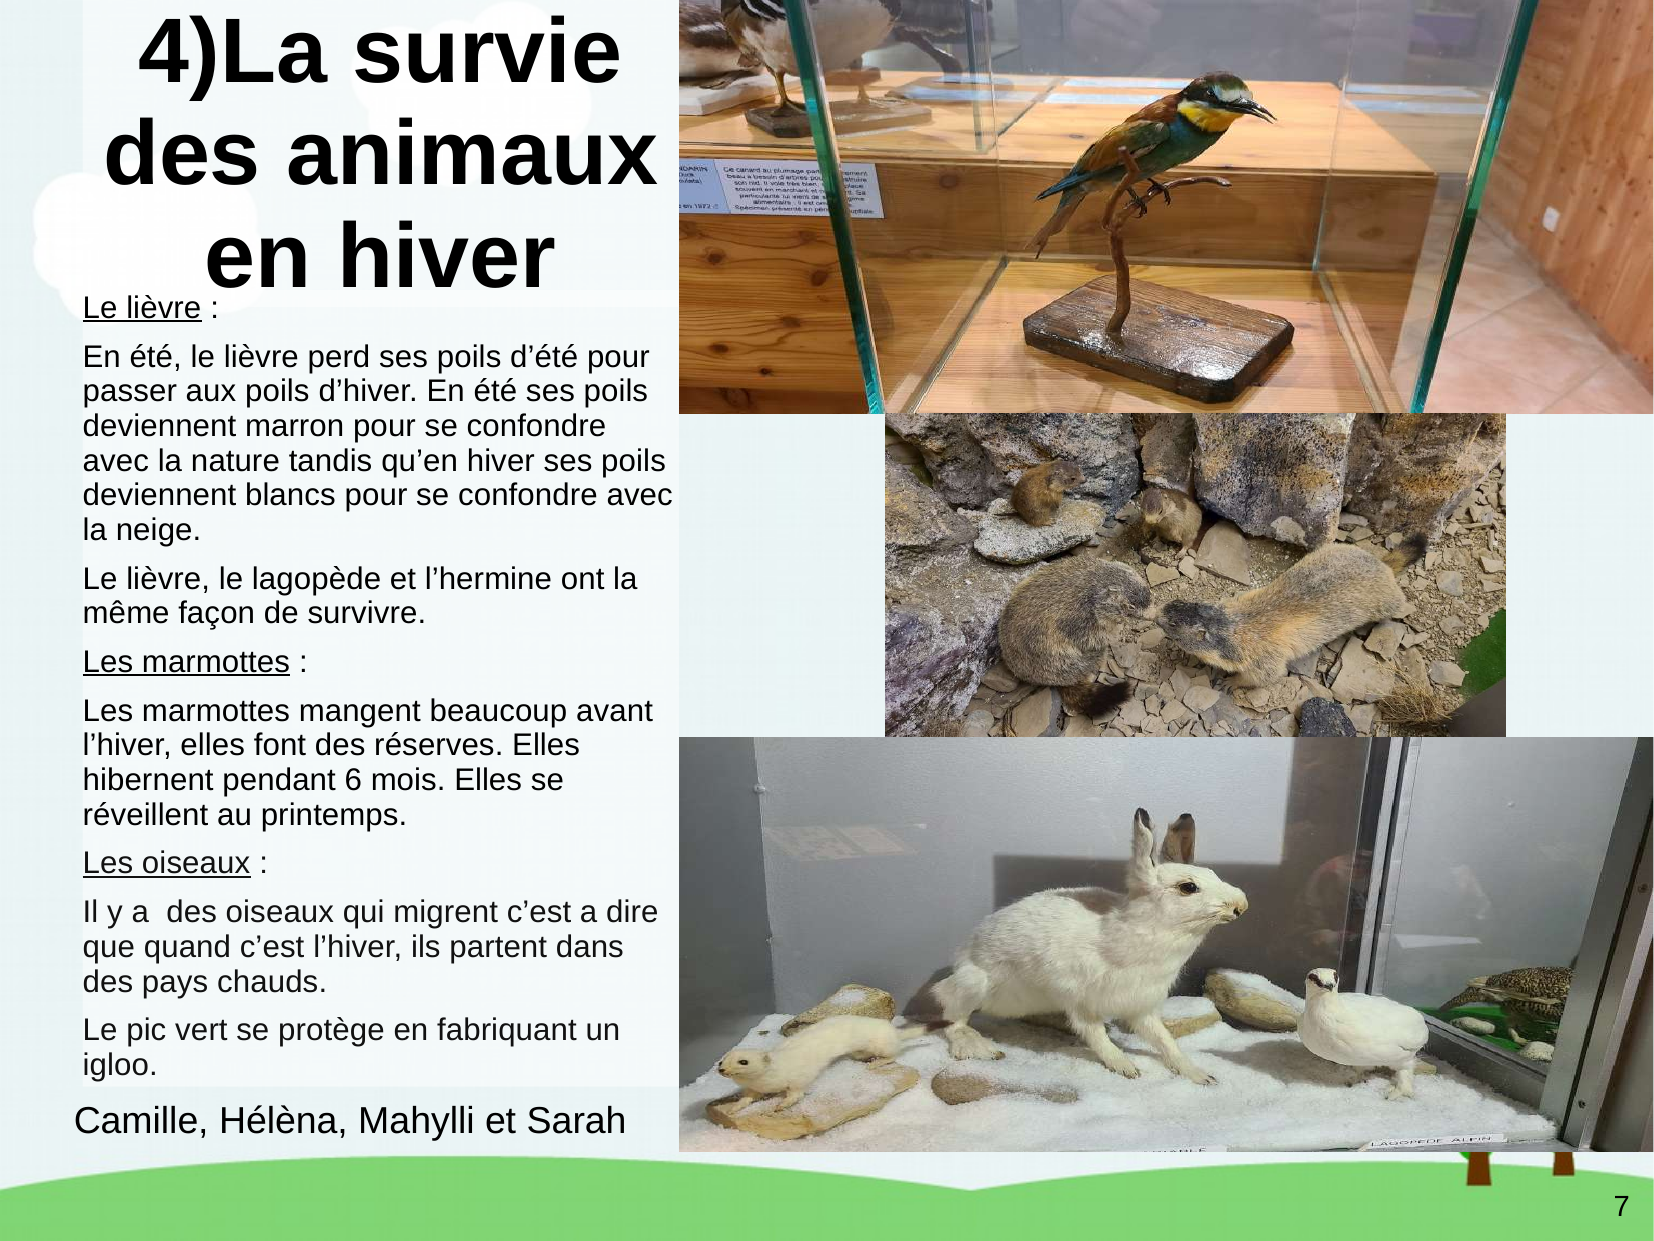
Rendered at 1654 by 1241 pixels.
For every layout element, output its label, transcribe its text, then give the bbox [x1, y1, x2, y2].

text_box Camille, Hélèna, Mahylli et Sarah [59, 1092, 647, 1150]
title 4)La survie des animaux en hiver [82, 0, 679, 290]
picture [0, 0, 1654, 1241]
list Le lièvre : En été, le lièvre perd ses poils d’été pour passer aux poils d’hiver. En été ses poils deviennent marron pour se confondre avec la nature tandis qu’en hiver ses poils deviennent blancs pour se confondre avec la neige. Le lièvre, le lagopède et l’hermine ont la même façon de survivre. Les marmottes : Les marmottes mangent beaucoup avant l’hiver, elles font des réserves. Elles hibernent pendant 6 mois. Elles se réveillent au printemps. Les oiseaux : Il y a des oiseaux qui migrent c’est a dire que quand c’est l’hiver, ils partent dans des pays chauds. Le pic vert se protège en fabriquant un igloo. [82, 290, 680, 1087]
